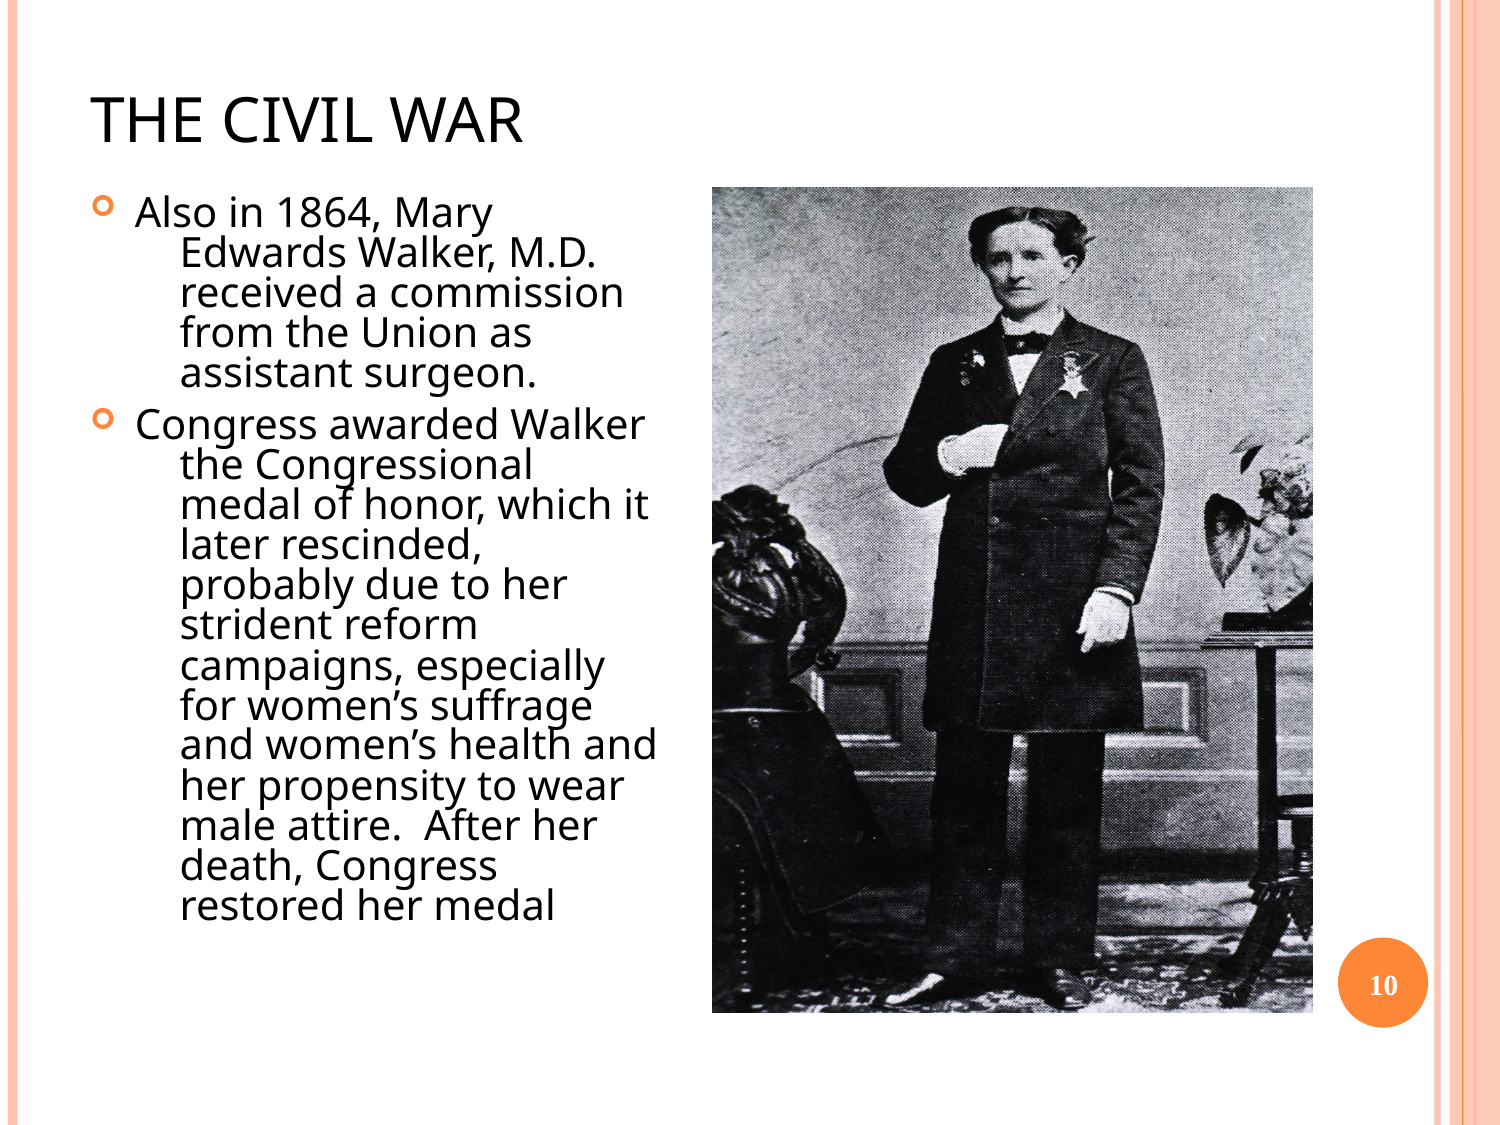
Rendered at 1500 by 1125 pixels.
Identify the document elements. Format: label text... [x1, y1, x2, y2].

picture [712, 187, 1313, 1013]
list Also in 1864, Mary Edwards Walker, M.D. received a commission from the Union as assistant surgeon. Congress awarded Walker the Congressional medal of honor, which it later rescinded, probably due to her strident reform campaigns, especially for women’s suffrage and women’s health and her propensity to wear male attire. After her death, Congress restored her medal [75, 187, 676, 1013]
title The Civil War [75, 45, 1300, 163]
text_box [1333, 940, 1434, 1027]
